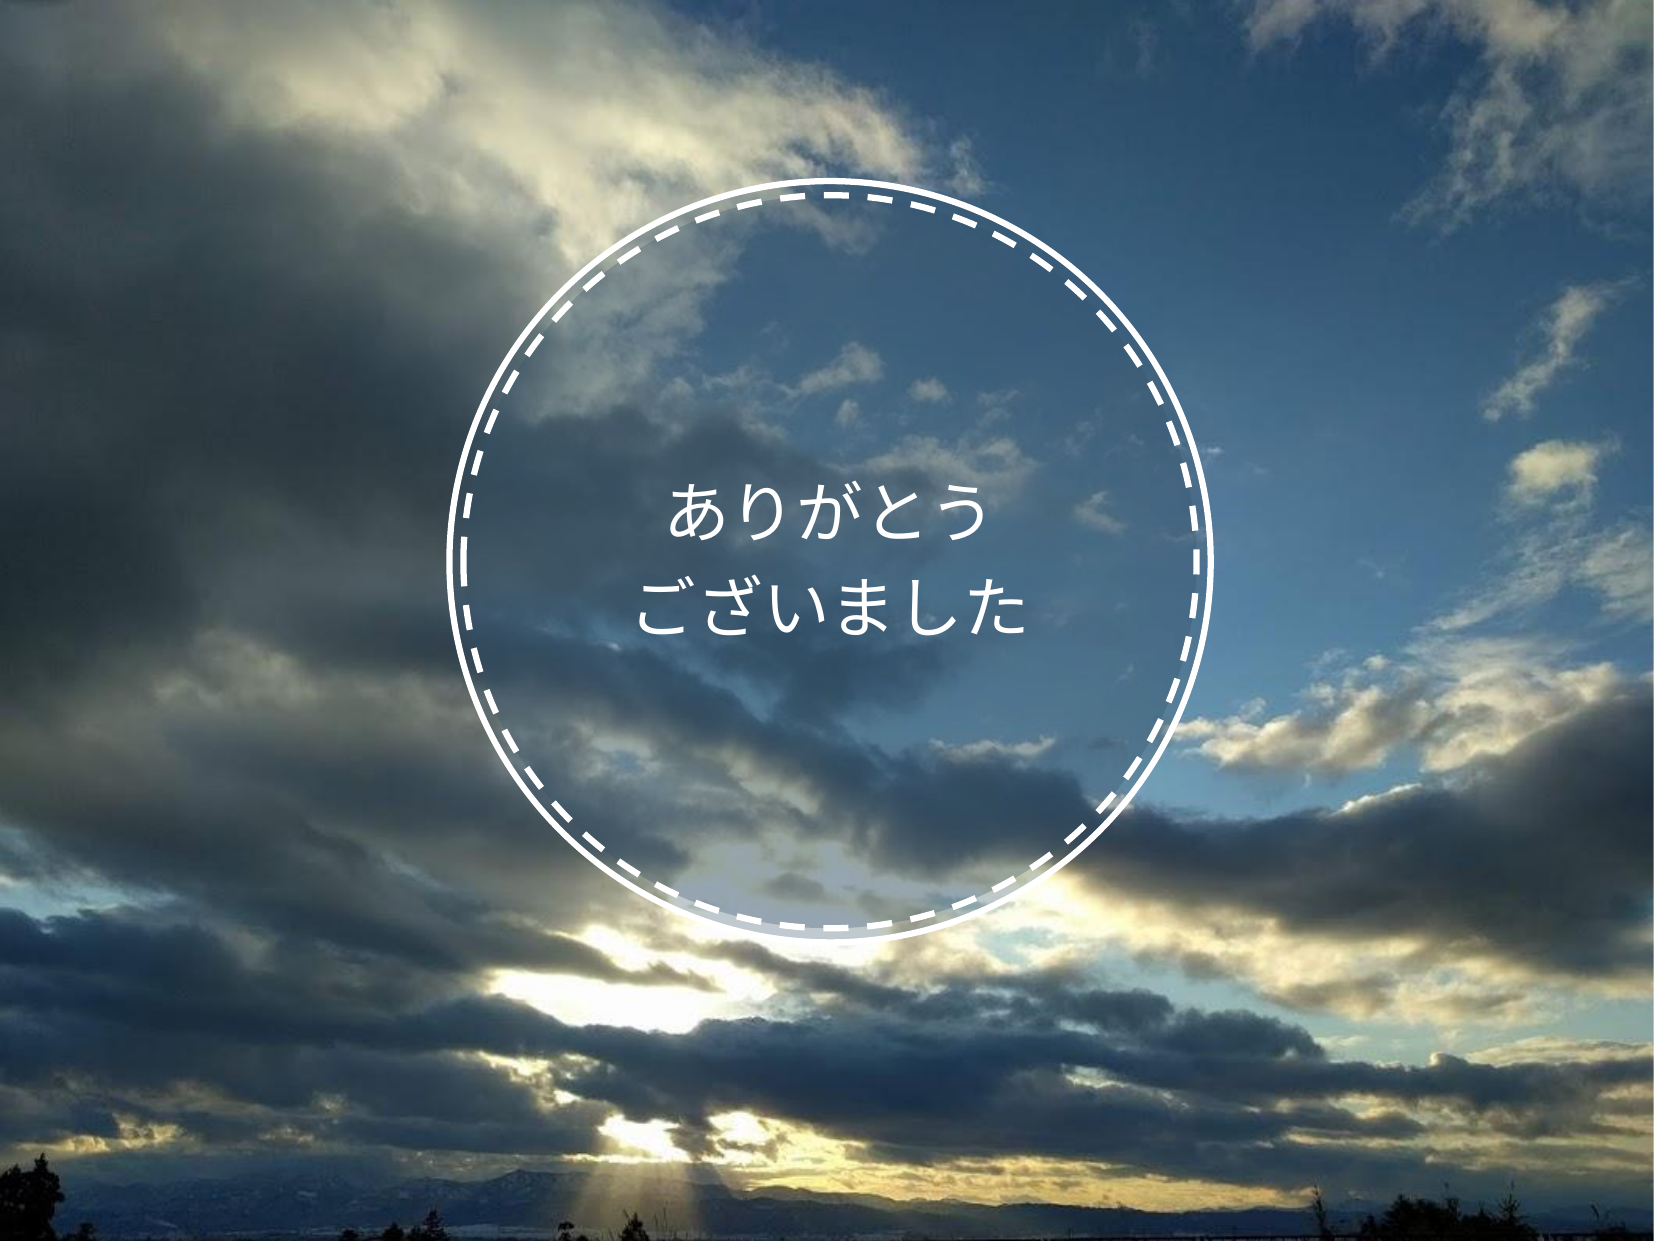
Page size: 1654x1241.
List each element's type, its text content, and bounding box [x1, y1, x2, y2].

text_box [449, 405, 483, 719]
text_box [507, 181, 1153, 360]
picture [0, 0, 1654, 1241]
text_box ありがとう ございました [483, 360, 1177, 756]
text_box [502, 756, 1158, 943]
text_box [1177, 405, 1211, 719]
